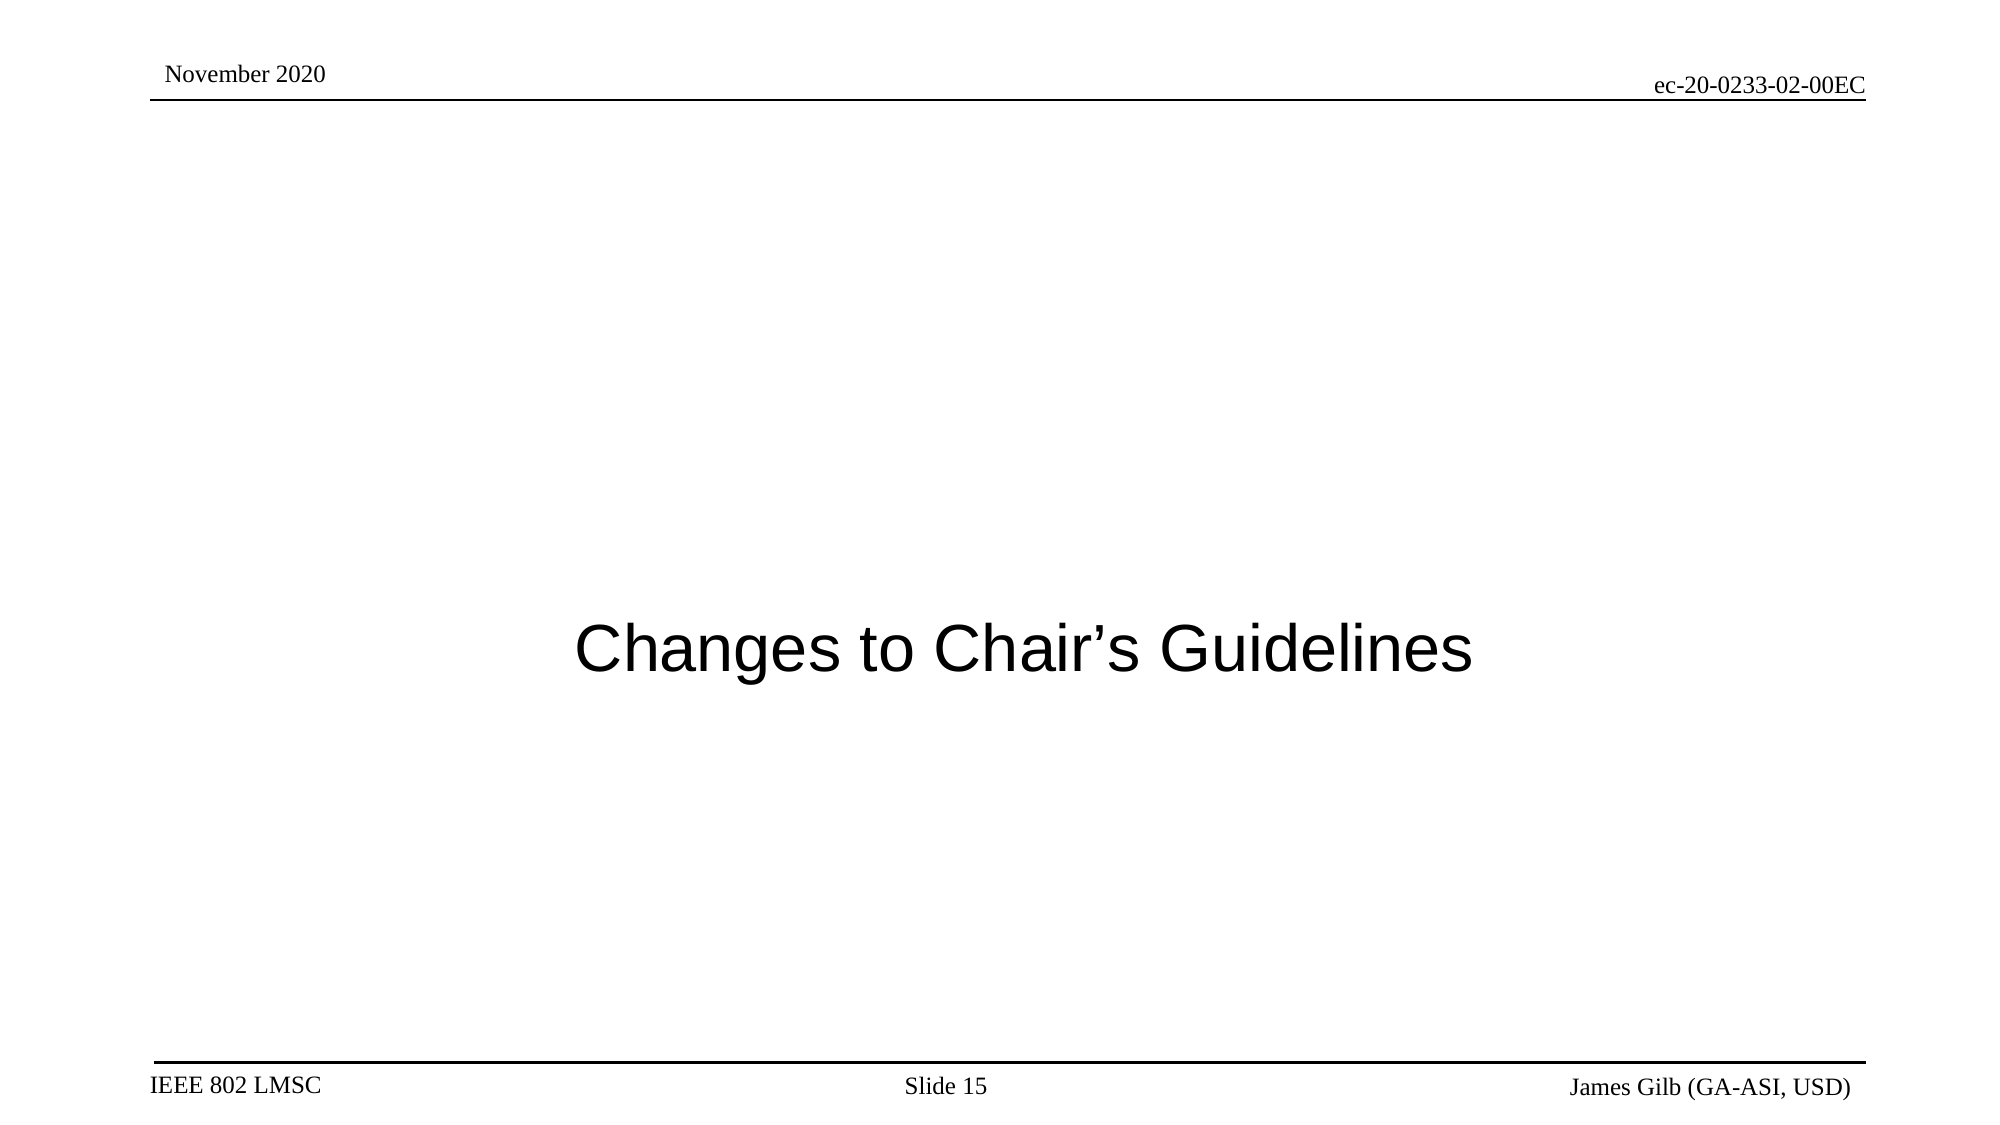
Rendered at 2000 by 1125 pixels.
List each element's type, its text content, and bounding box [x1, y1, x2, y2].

subtitle Changes to Chair’s Guidelines [149, 239, 1900, 1051]
